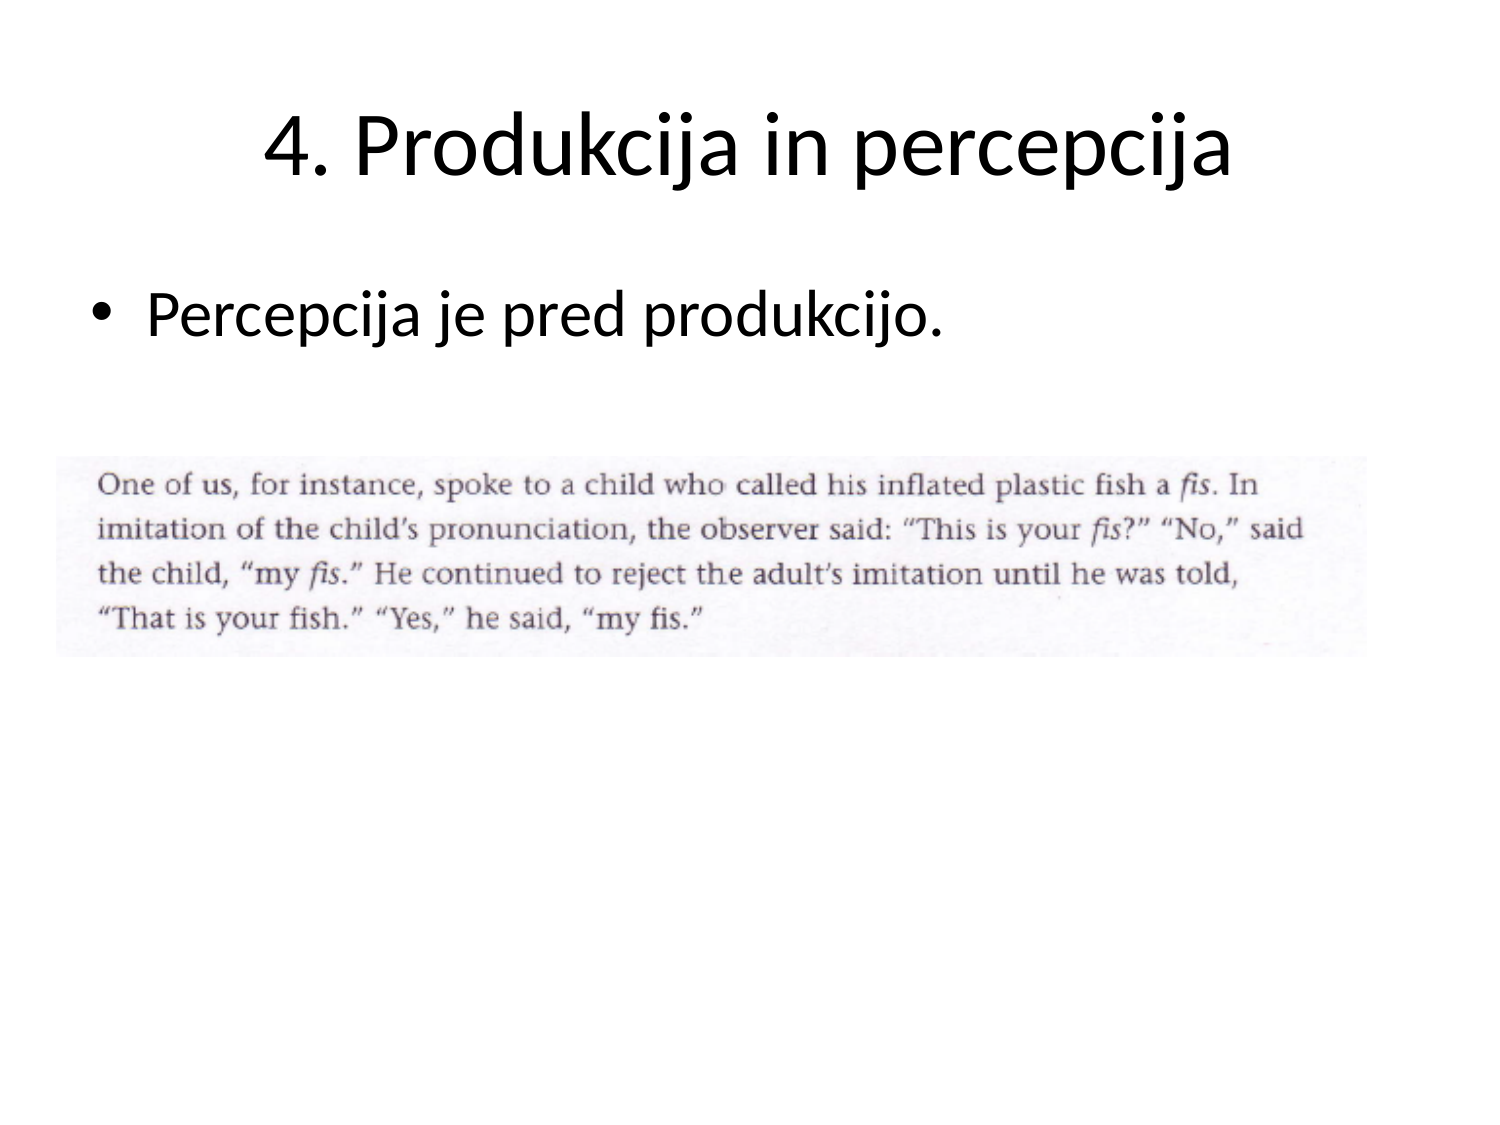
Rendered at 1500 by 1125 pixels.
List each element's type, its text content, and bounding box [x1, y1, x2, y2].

picture [56, 456, 1367, 657]
title 4. Produkcija in percepcija [75, 45, 1425, 233]
list Percepcija je pred produkcijo. [75, 262, 1425, 1005]
